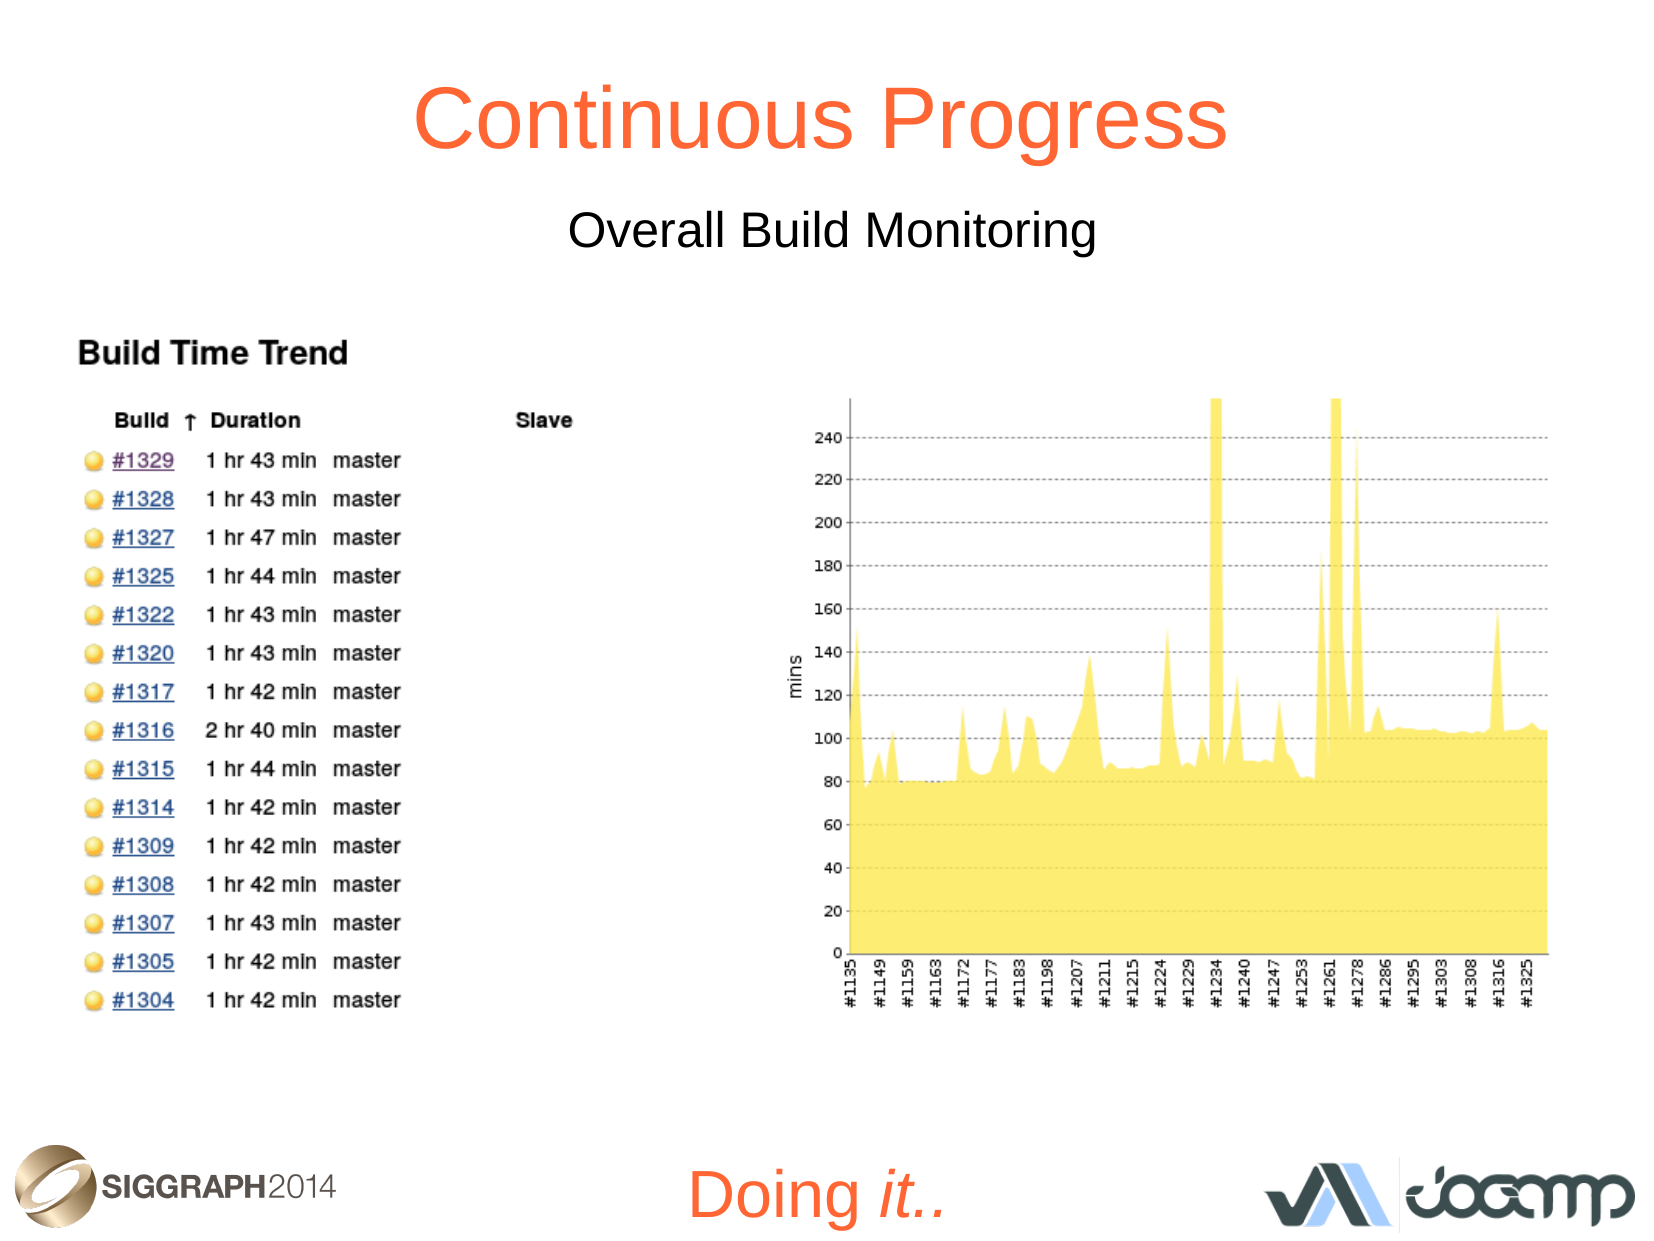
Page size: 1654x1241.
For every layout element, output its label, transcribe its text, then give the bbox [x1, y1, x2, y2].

text_box Doing it.. [672, 1149, 966, 1239]
picture [7, 1133, 343, 1239]
text_box Overall Build Monitoring [150, 195, 1516, 266]
picture [74, 317, 1571, 1017]
picture [1262, 1157, 1635, 1233]
title Continuous Progress [68, 56, 1576, 181]
